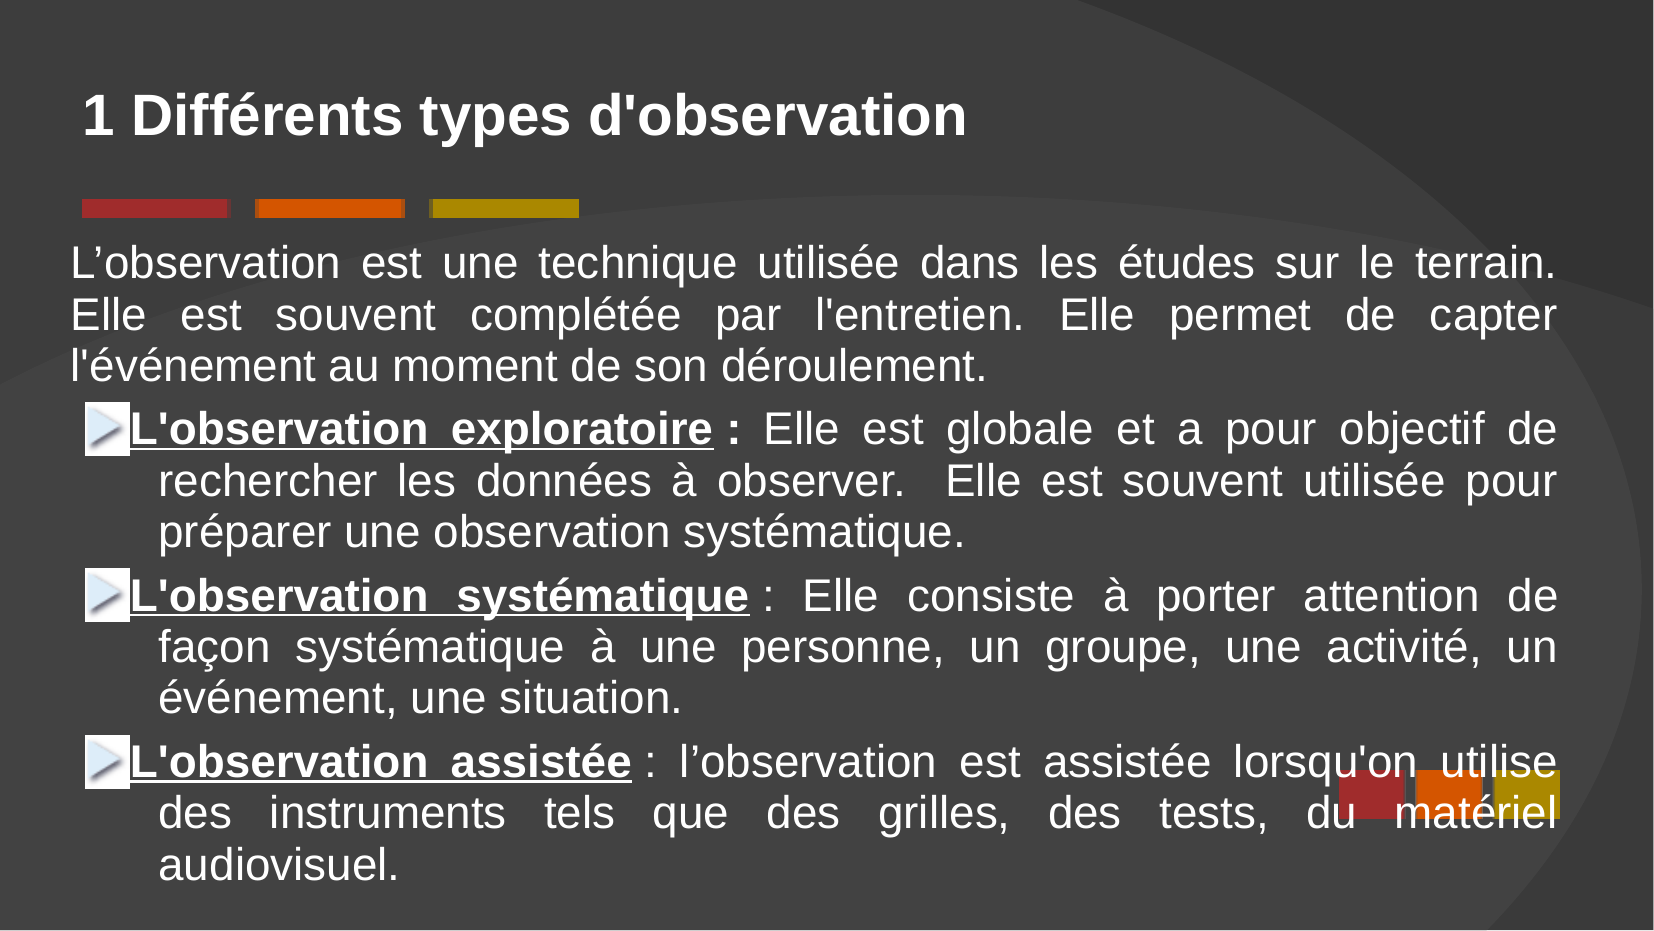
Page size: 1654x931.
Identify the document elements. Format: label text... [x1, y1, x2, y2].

subtitle L’observation est une technique utilisée dans les études sur le terrain. Elle est souvent complétée par l'entretien. Elle permet de capter l'événement au moment de son déroulement. L'observation exploratoire : Elle est globale et a pour objectif de rechercher les données à observer. Elle est souvent utilisée pour préparer une observation systématique. L'observation systématique : Elle consiste à porter attention de façon systématique à une personne, un groupe, une activité, un événement, une situation. L'observation assistée : l’observation est assistée lorsqu'on utilise des instruments tels que des grilles, des tests, du matériel audiovisuel. [70, 237, 1560, 890]
picture [82, 199, 579, 218]
title 1 Différents types d'observation [82, 37, 1571, 193]
